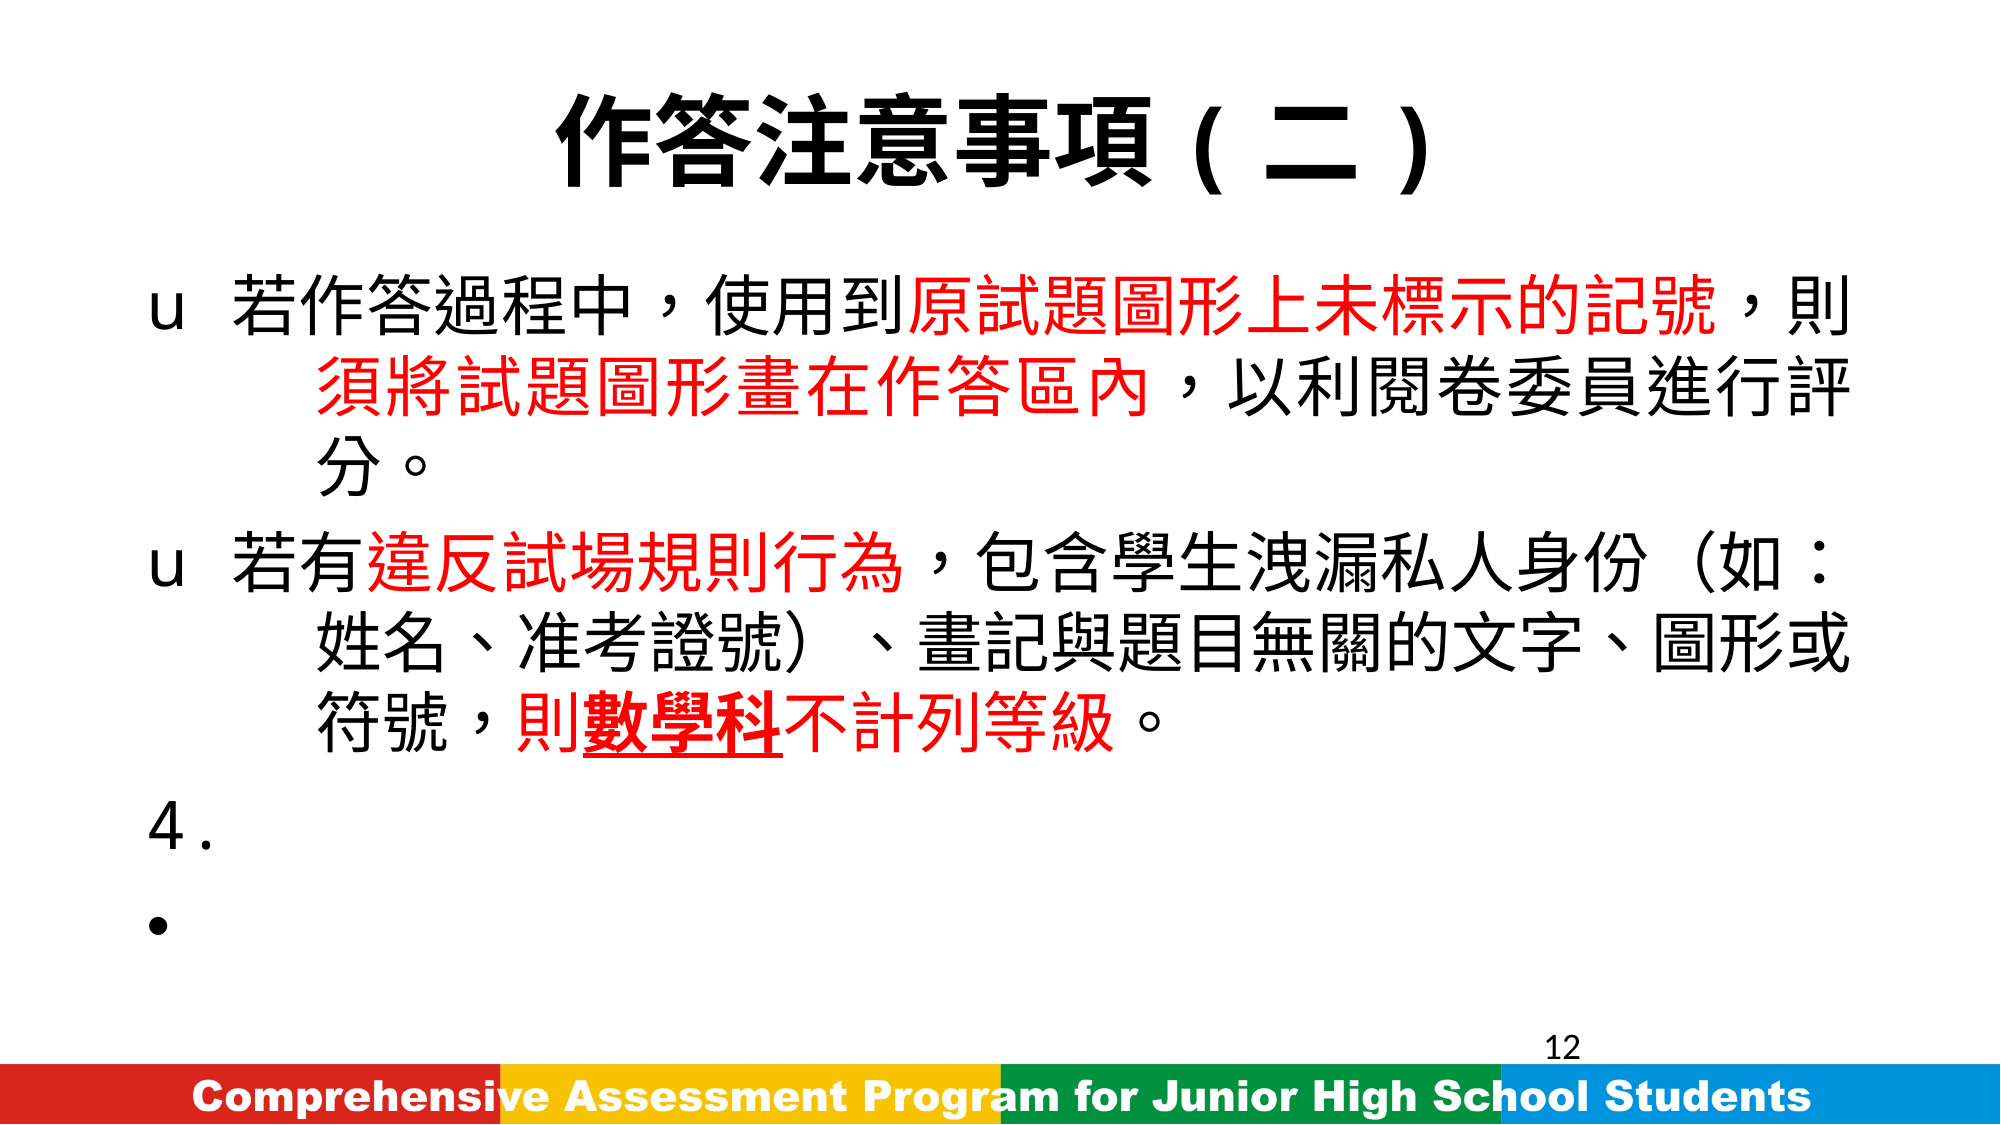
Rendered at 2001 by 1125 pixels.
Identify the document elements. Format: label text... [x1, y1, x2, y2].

list 若作答過程中，使用到原試題圖形上未標示的記號，則須將試題圖形畫在作答區內，以利閱卷委員進行評分。 若有違反試場規則行為，包含學生洩漏私人身份（如：姓名、准考證號）、畫記與題目無關的文字、圖形或符號，則數學科不計列等級。 [131, 256, 1869, 1000]
text_box [1528, 1014, 1995, 1075]
title 作答注意事項(二) [99, 45, 1900, 233]
